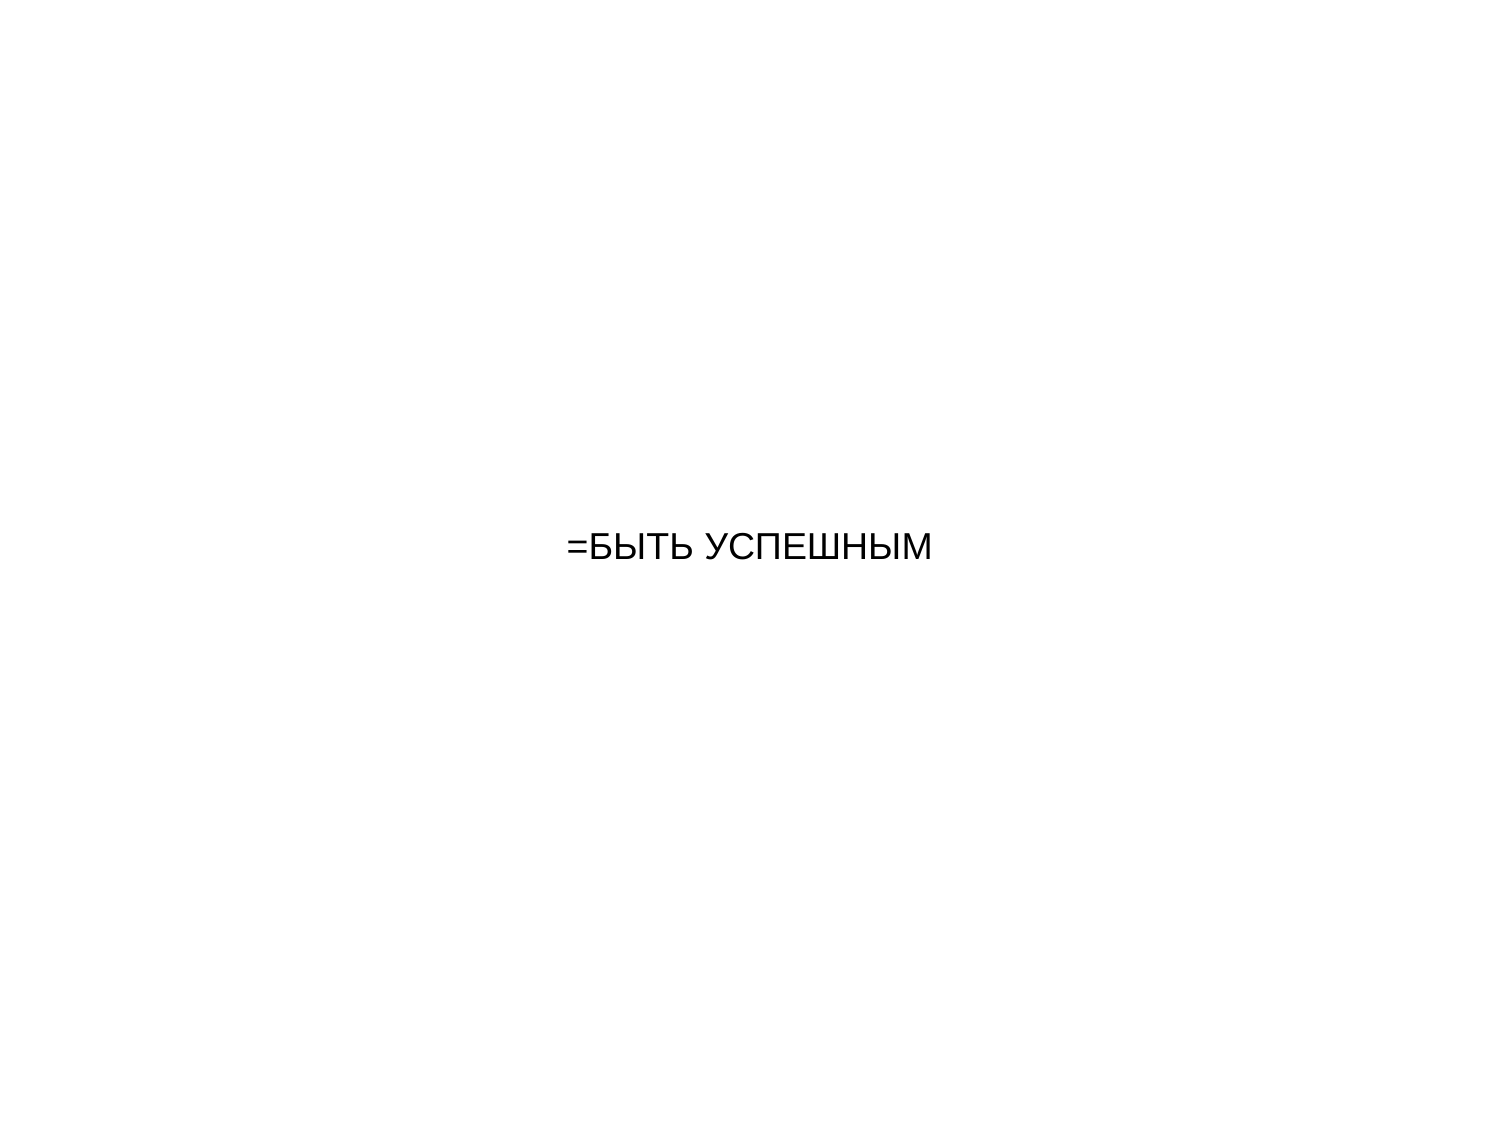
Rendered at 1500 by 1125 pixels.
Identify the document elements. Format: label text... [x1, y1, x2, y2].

text_box =БЫТЬ УСПЕШНЫМ [74, 44, 1425, 1049]
